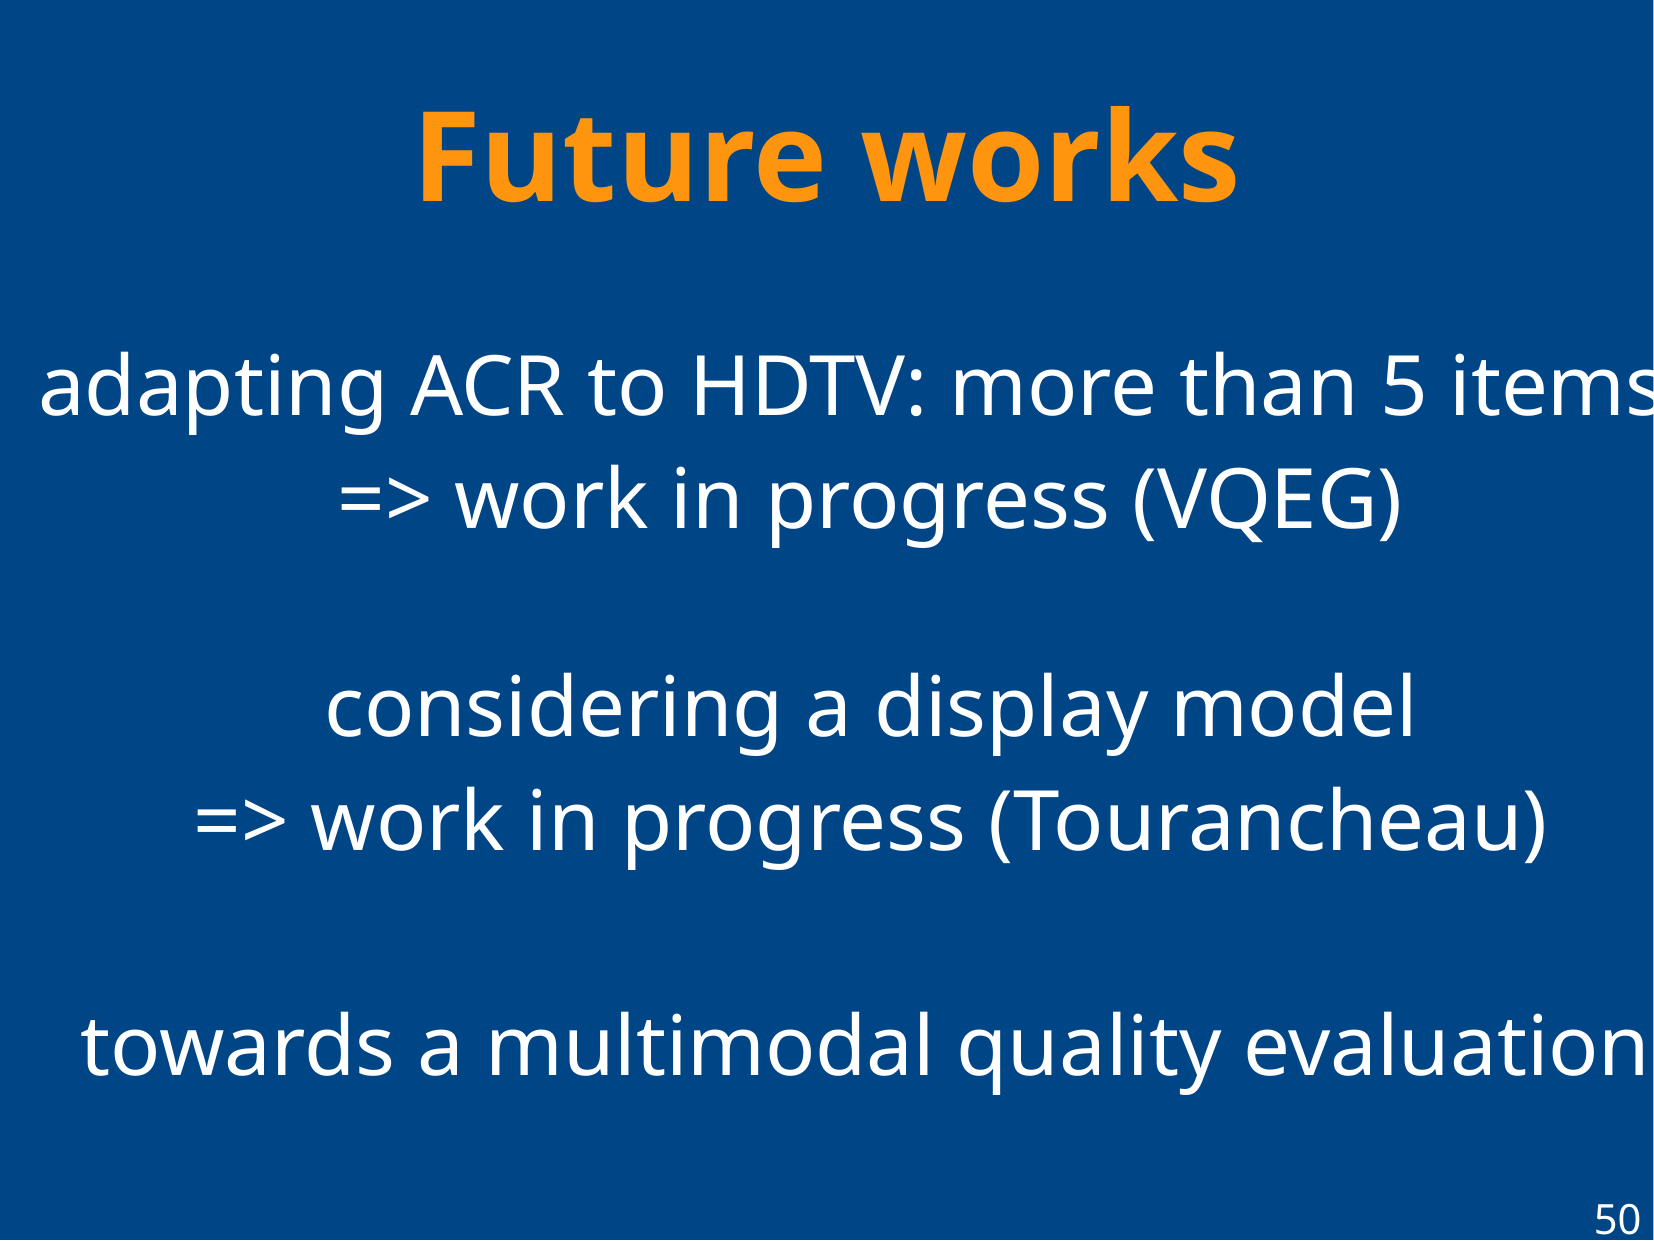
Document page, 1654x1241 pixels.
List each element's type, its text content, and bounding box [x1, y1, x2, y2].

title Future works [82, 56, 1571, 250]
text_box adapting ACR to HDTV: more than 5 items? => work in progress (VQEG) [23, 319, 1630, 523]
text_box towards a multimodal quality evaluation [65, 979, 1588, 1089]
text_box considering a display model => work in progress (Tourancheau) [179, 640, 1475, 845]
